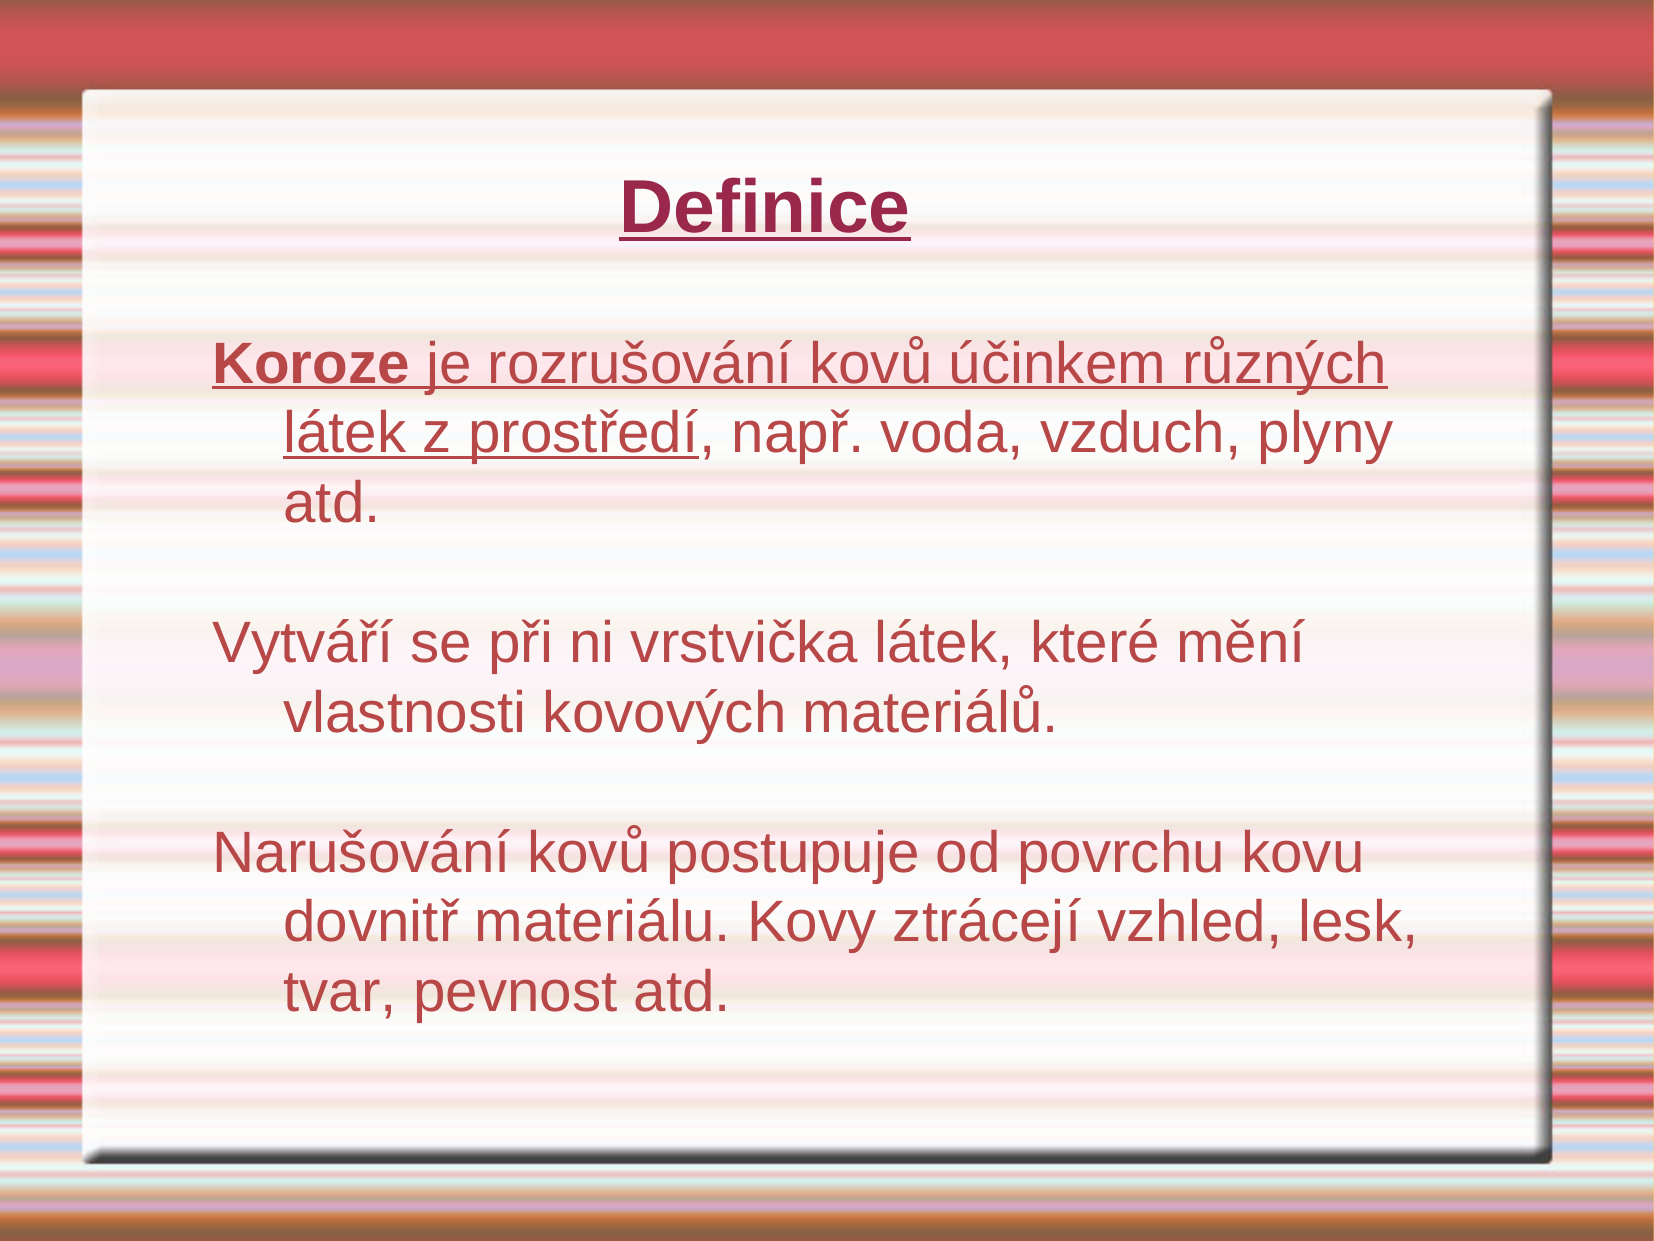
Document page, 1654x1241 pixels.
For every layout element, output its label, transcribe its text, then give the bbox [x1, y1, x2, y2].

title Definice [58, 109, 1471, 296]
list Koroze je rozrušování kovů účinkem různých látek z prostředí, např. voda, vzduch, plyny atd. Vytváří se při ni vrstvička látek, které mění vlastnosti kovových materiálů. Narušování kovů postupuje od povrchu kovu dovnitř materiálu. Kovy ztrácejí vzhled, lesk, tvar, pevnost atd. [118, 324, 1499, 1067]
